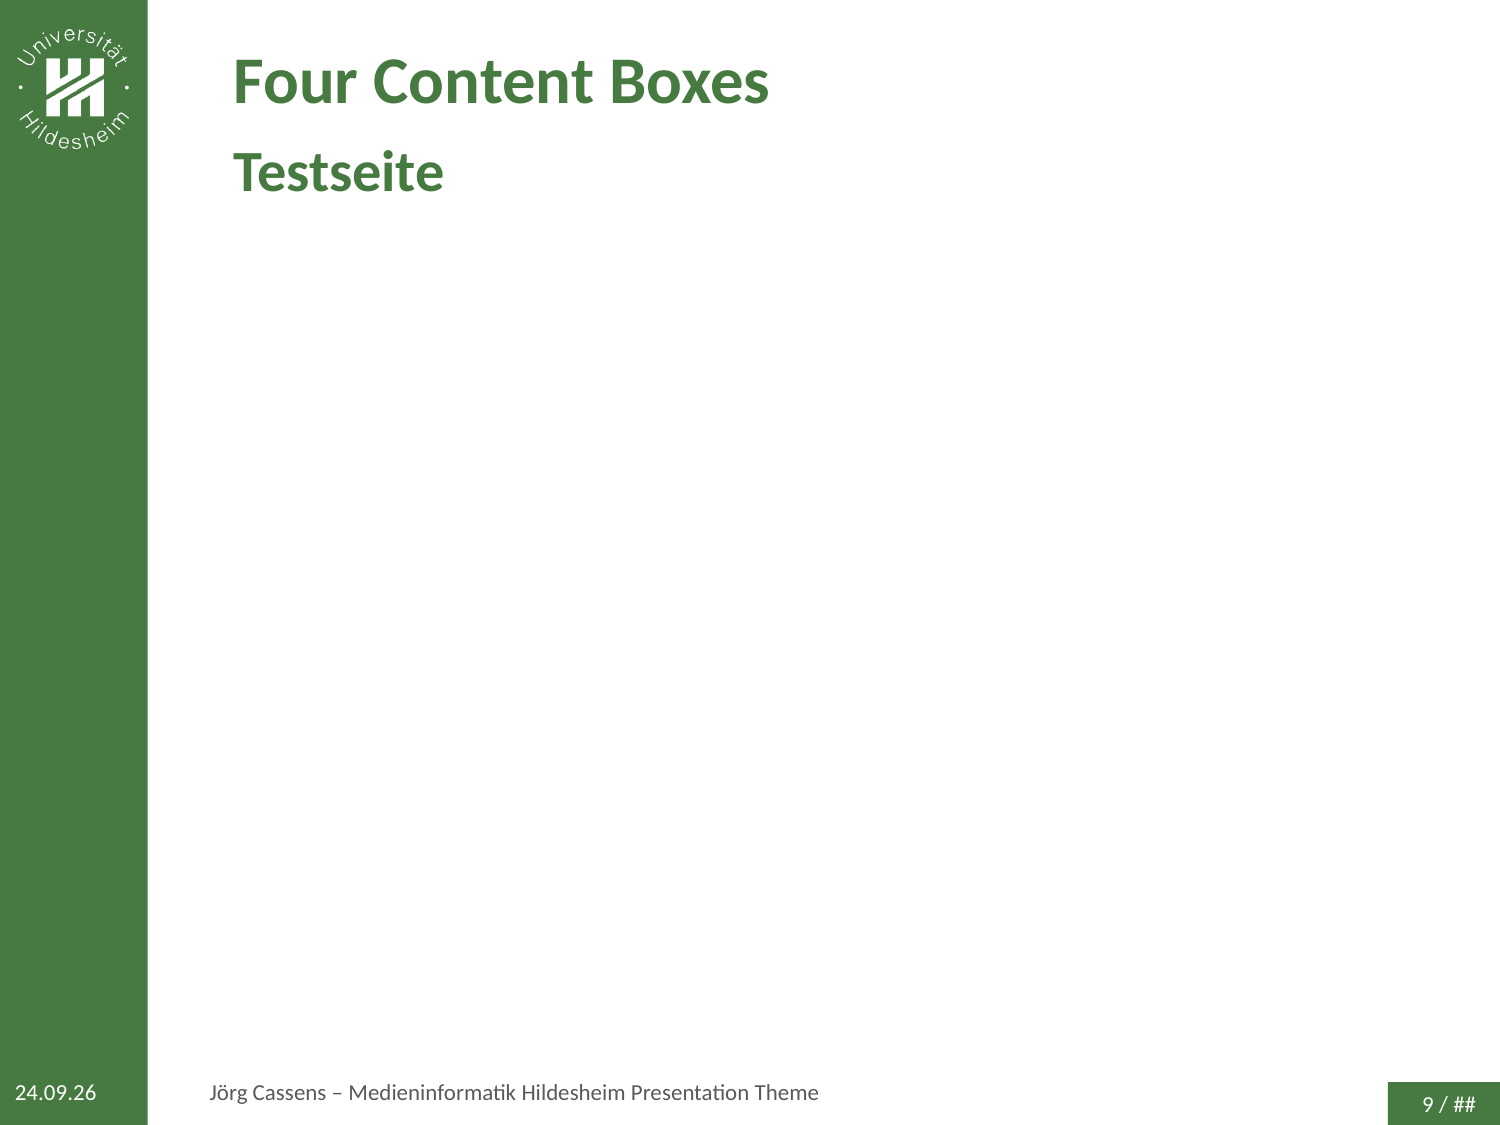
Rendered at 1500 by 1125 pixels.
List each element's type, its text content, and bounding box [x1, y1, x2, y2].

title Four Content Boxes [218, 30, 1425, 124]
list Testseite [218, 125, 1424, 208]
picture [17, 29, 129, 149]
